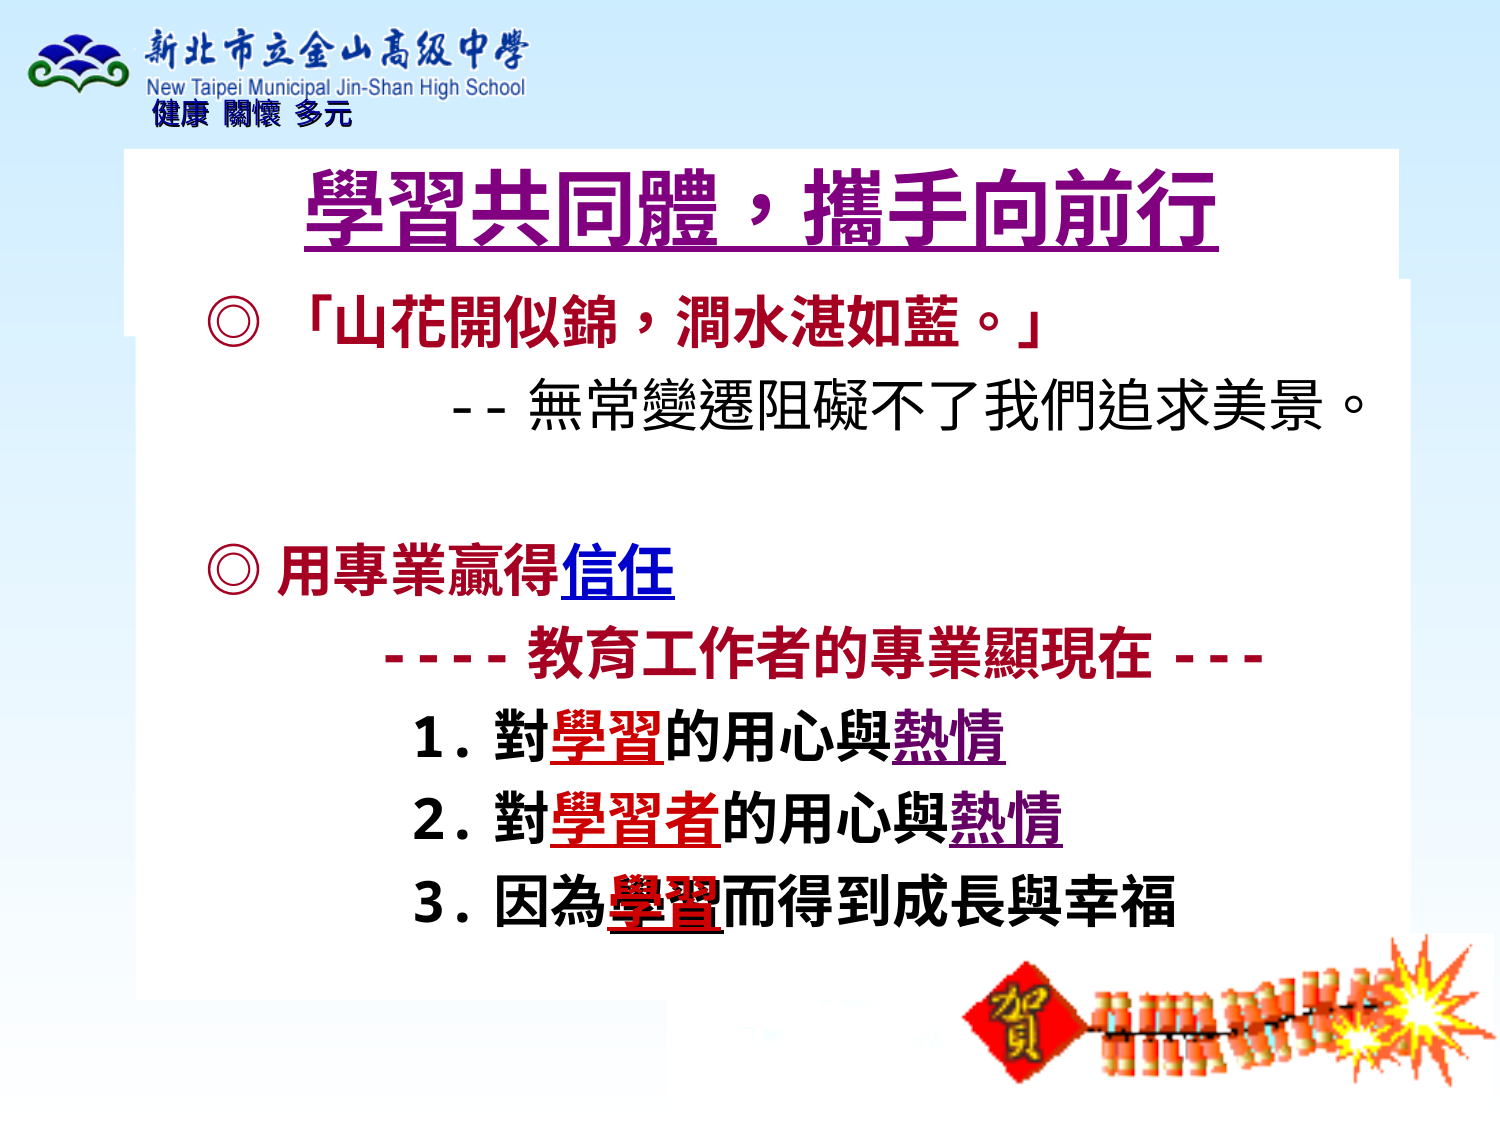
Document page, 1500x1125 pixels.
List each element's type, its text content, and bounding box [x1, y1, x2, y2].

title 學習共同體，攜手向前行 [123, 148, 1399, 337]
picture [956, 928, 1500, 1125]
list ◎「山花開似錦，澗水湛如藍。」 --無常變遷阻礙不了我們追求美景。 ◎用專業贏得信任 ----教育工作者的專業顯現在--- 1.對學習的用心與熱情 2.對學習者的用心與熱情 3.因為學習而得到成長與幸福 [135, 278, 1411, 1000]
